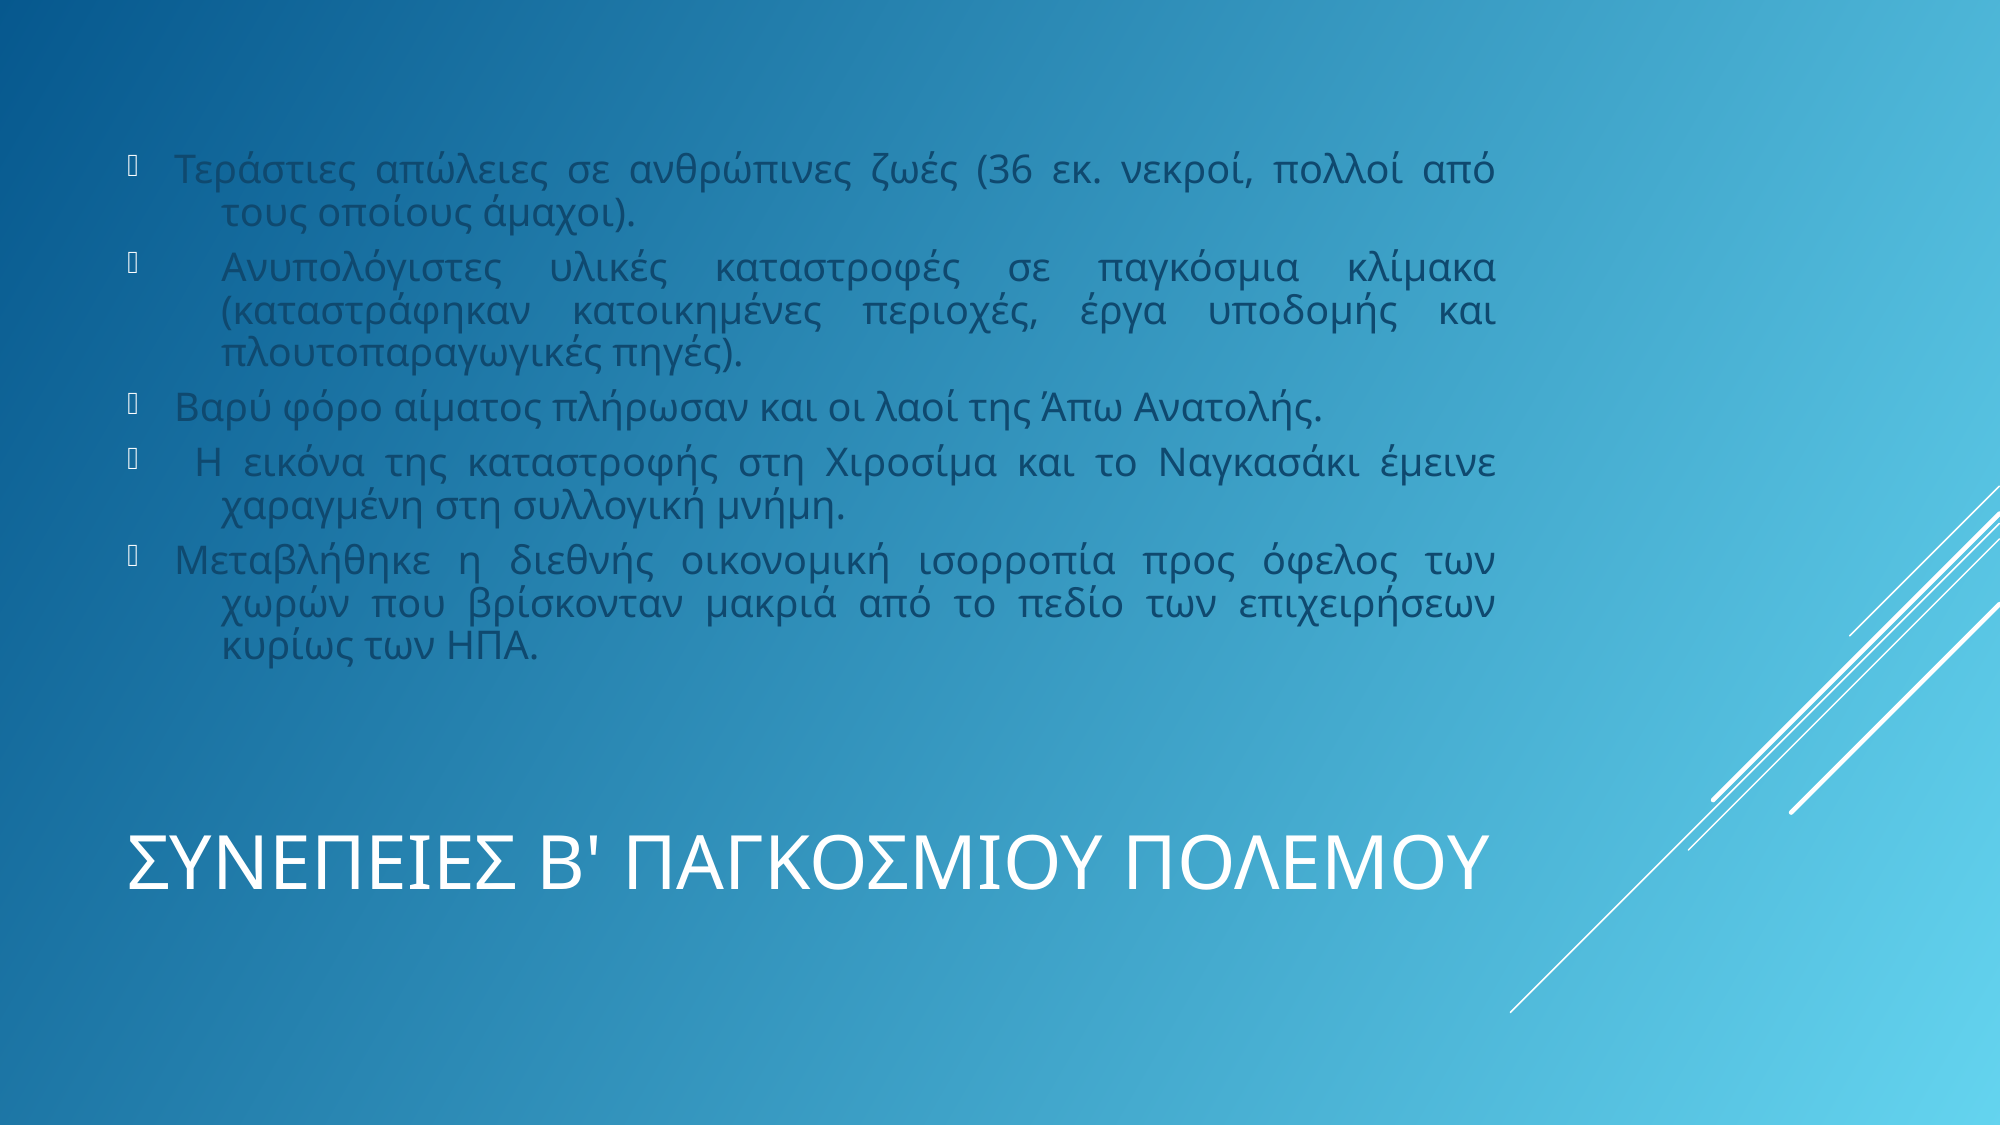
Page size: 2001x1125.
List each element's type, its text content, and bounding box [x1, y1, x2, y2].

title ΣυΝΕπειες Β' ΠαγκοσμΙου ΠολΕμου [112, 736, 1513, 984]
list Τεράστιες απώλειες σε ανθρώπινες ζωές (36 εκ. νεκροί, πολλοί από τους οποίους άμαχοι). Ανυπολόγιστες υλικές καταστροφές σε παγκόσμια κλίμακα (καταστράφηκαν κατοικημένες περιοχές, έργα υποδομής και πλουτοπαραγωγικές πηγές). Βαρύ φόρο αίματος πλήρωσαν και οι λαοί της Άπω Ανατολής. Η εικόνα της καταστροφής στη Χιροσίμα και το Ναγκασάκι έμεινε χαραγμένη στη συλλογική μνήμη. Μεταβλήθηκε η διεθνής οικονομική ισορροπία προς όφελος των χωρών που βρίσκονταν μακριά από το πεδίο των επιχειρήσεων κυρίως των ΗΠΑ. [112, 112, 1513, 706]
